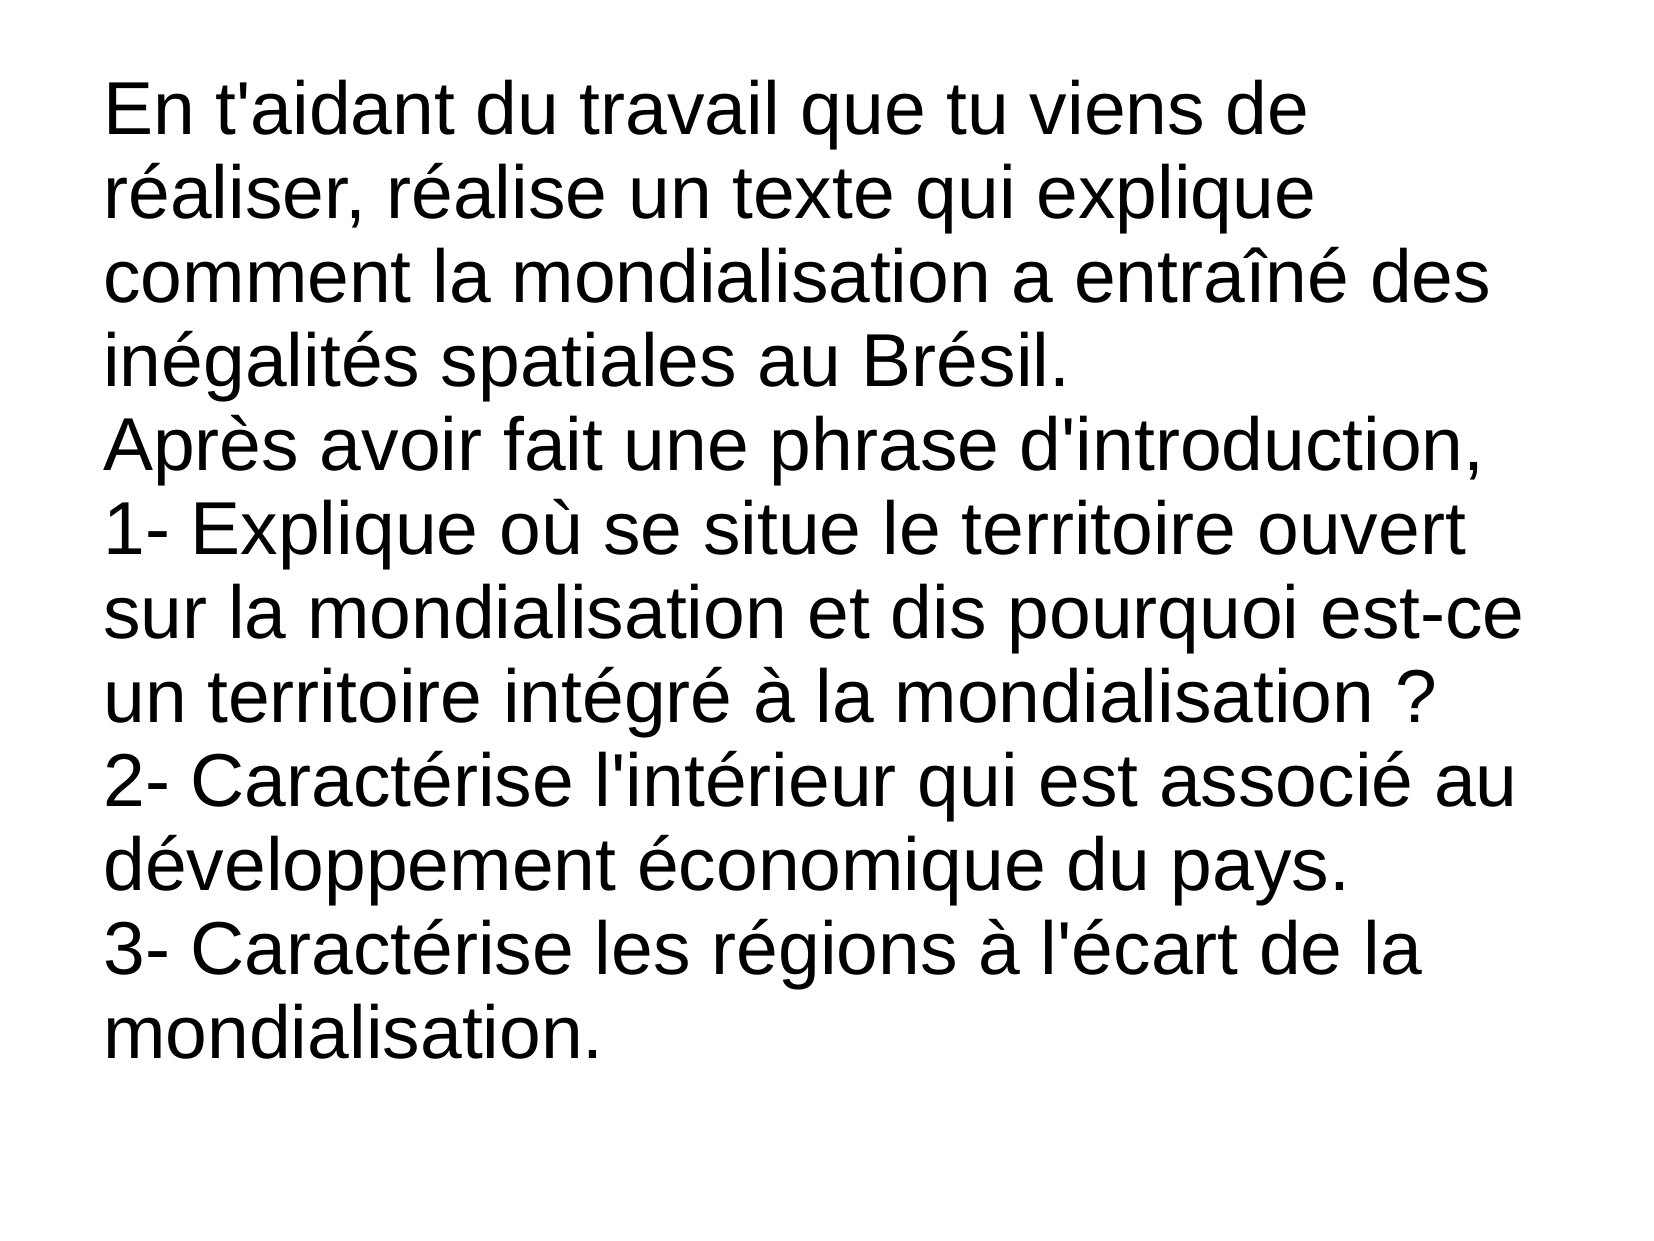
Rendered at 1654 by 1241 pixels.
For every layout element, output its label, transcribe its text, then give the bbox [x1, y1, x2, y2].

text_box En t'aidant du travail que tu viens de réaliser, réalise un texte qui explique comment la mondialisation a entraîné des inégalités spatiales au Brésil. Après avoir fait une phrase d'introduction, 1- Explique où se situe le territoire ouvert sur la mondialisation et dis pourquoi est-ce un territoire intégré à la mondialisation ? 2- Caractérise l'intérieur qui est associé au développement économique du pays. 3- Caractérise les régions à l'écart de la mondialisation. [88, 59, 1565, 1082]
